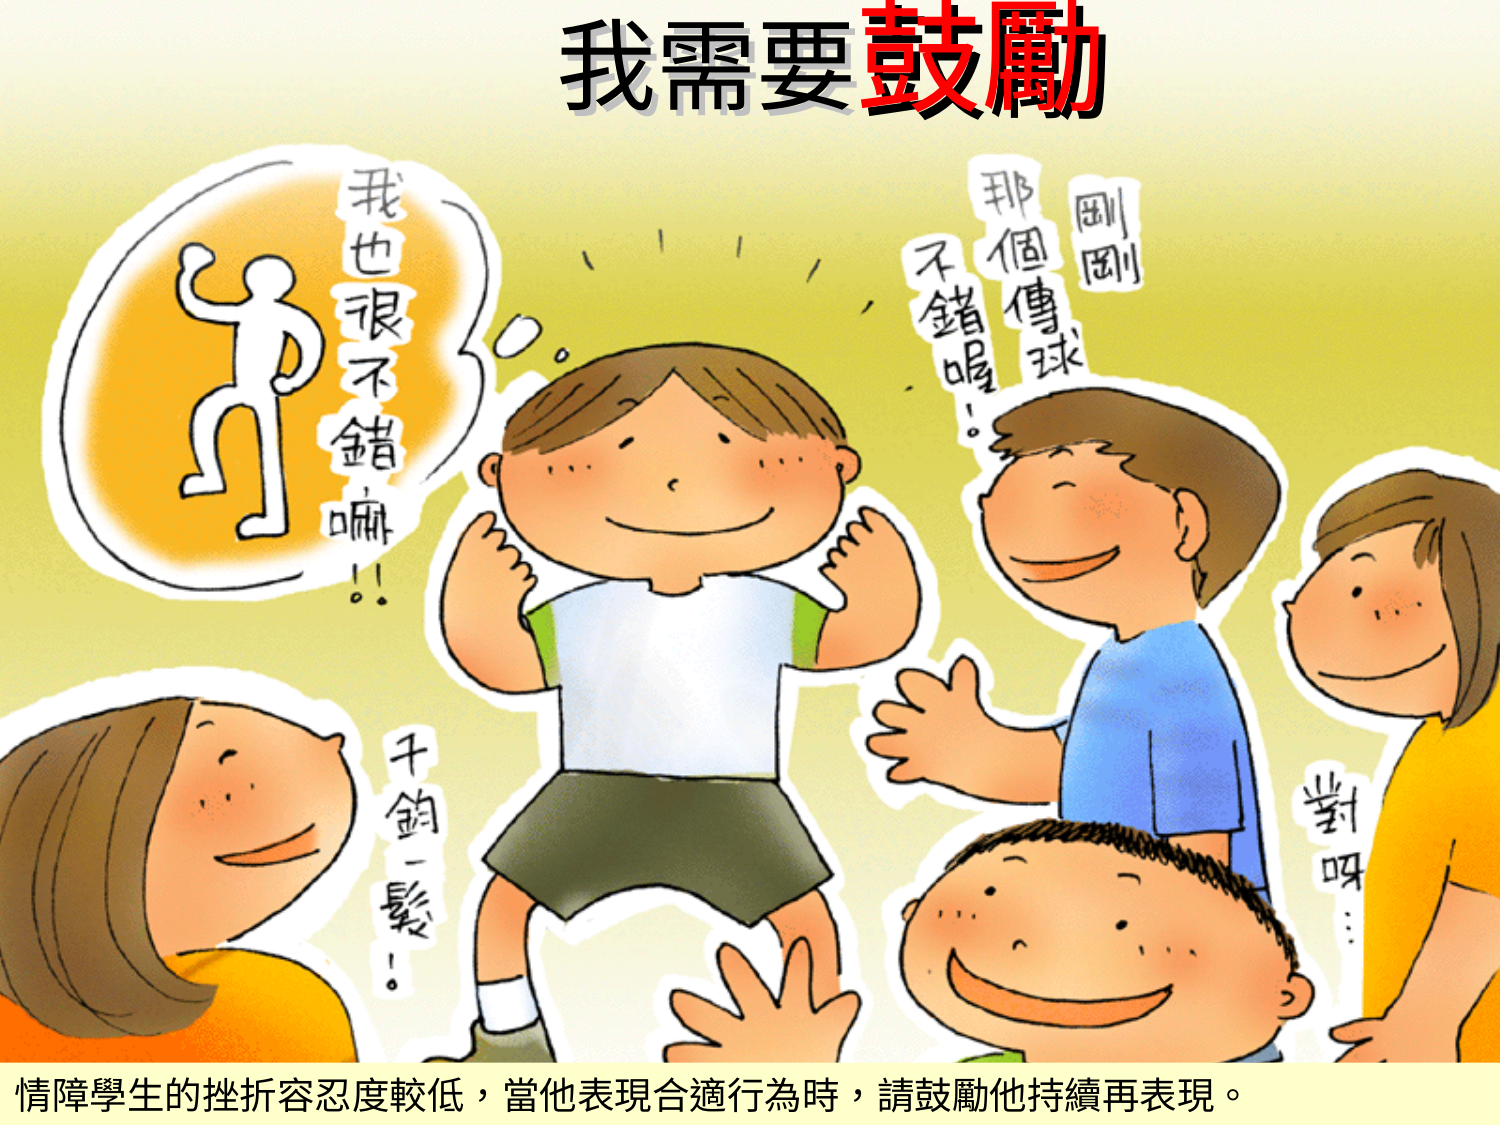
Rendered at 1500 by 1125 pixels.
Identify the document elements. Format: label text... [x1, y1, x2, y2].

title 我需要鼓勵 [162, 0, 1500, 138]
subtitle 情障學生的挫折容忍度較低，當他表現合適行為時，請鼓勵他持續再表現。 [0, 1062, 1500, 1125]
picture [0, 0, 1500, 1062]
